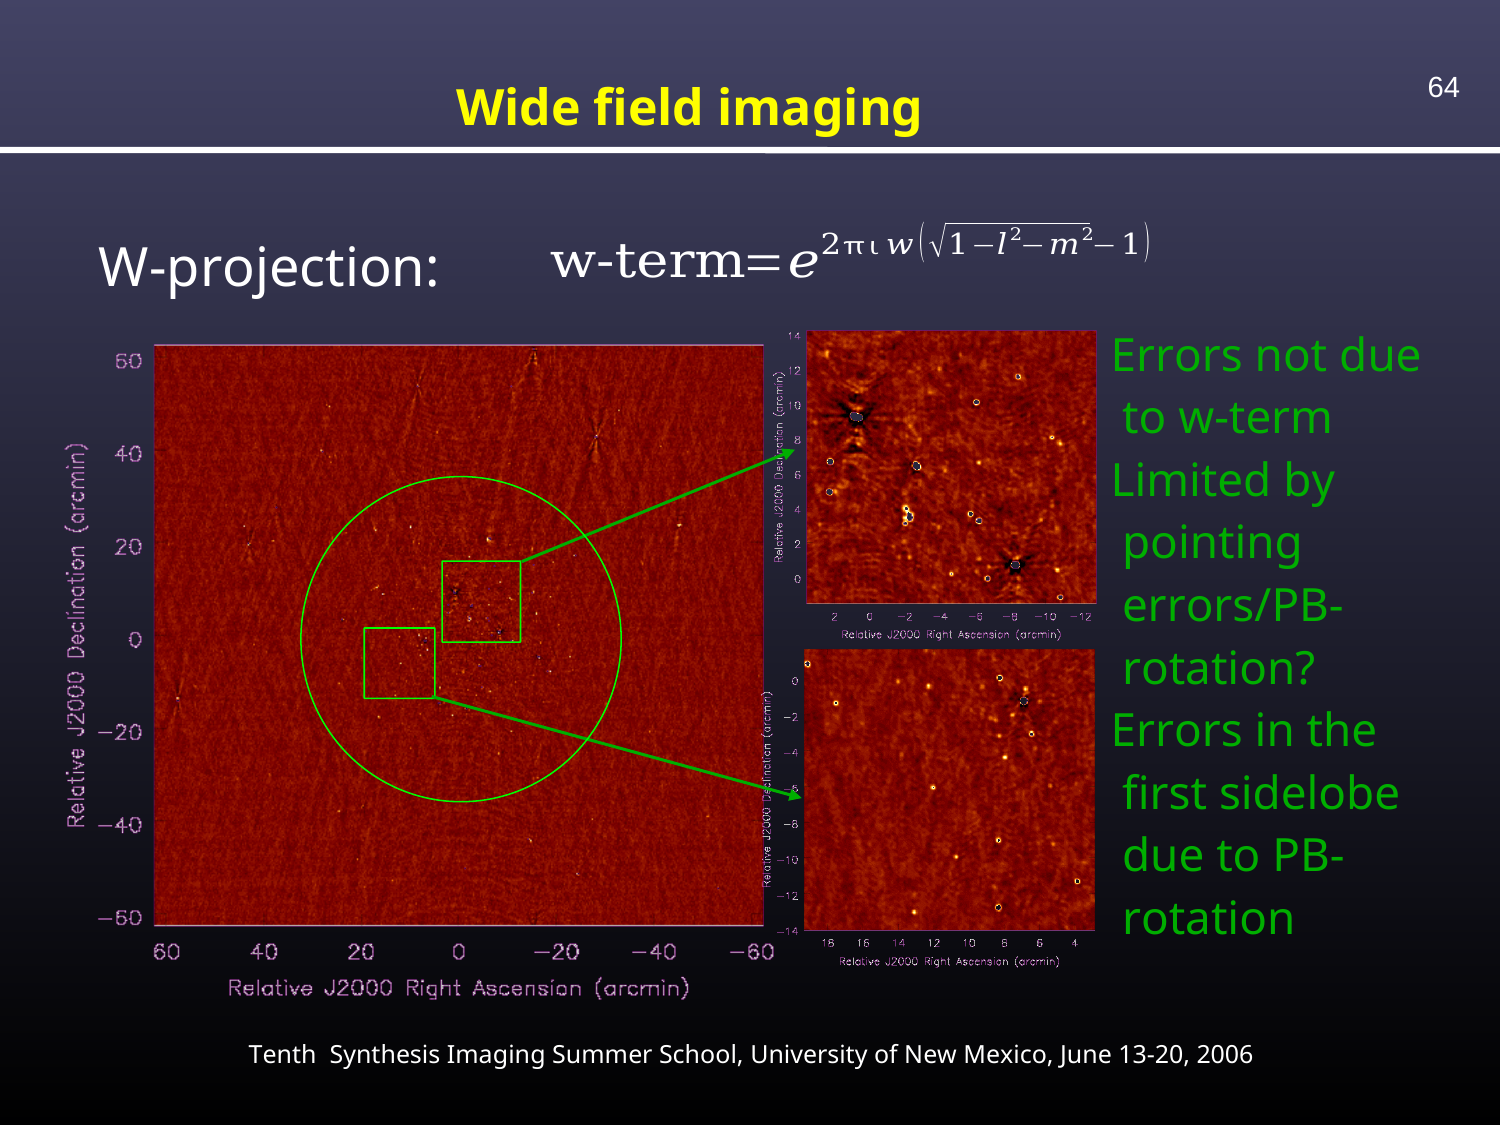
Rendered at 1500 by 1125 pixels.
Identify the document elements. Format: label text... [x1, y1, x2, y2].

list W-projection: [84, 218, 1360, 322]
text_box Errors not due to w-term Limited by pointing errors/PB-rotation? Errors in the first sidelobe due to PB-rotation [1117, 322, 1457, 930]
title Wide field imaging [187, 61, 1193, 149]
chart [533, 219, 1162, 291]
picture [34, 266, 1118, 1041]
